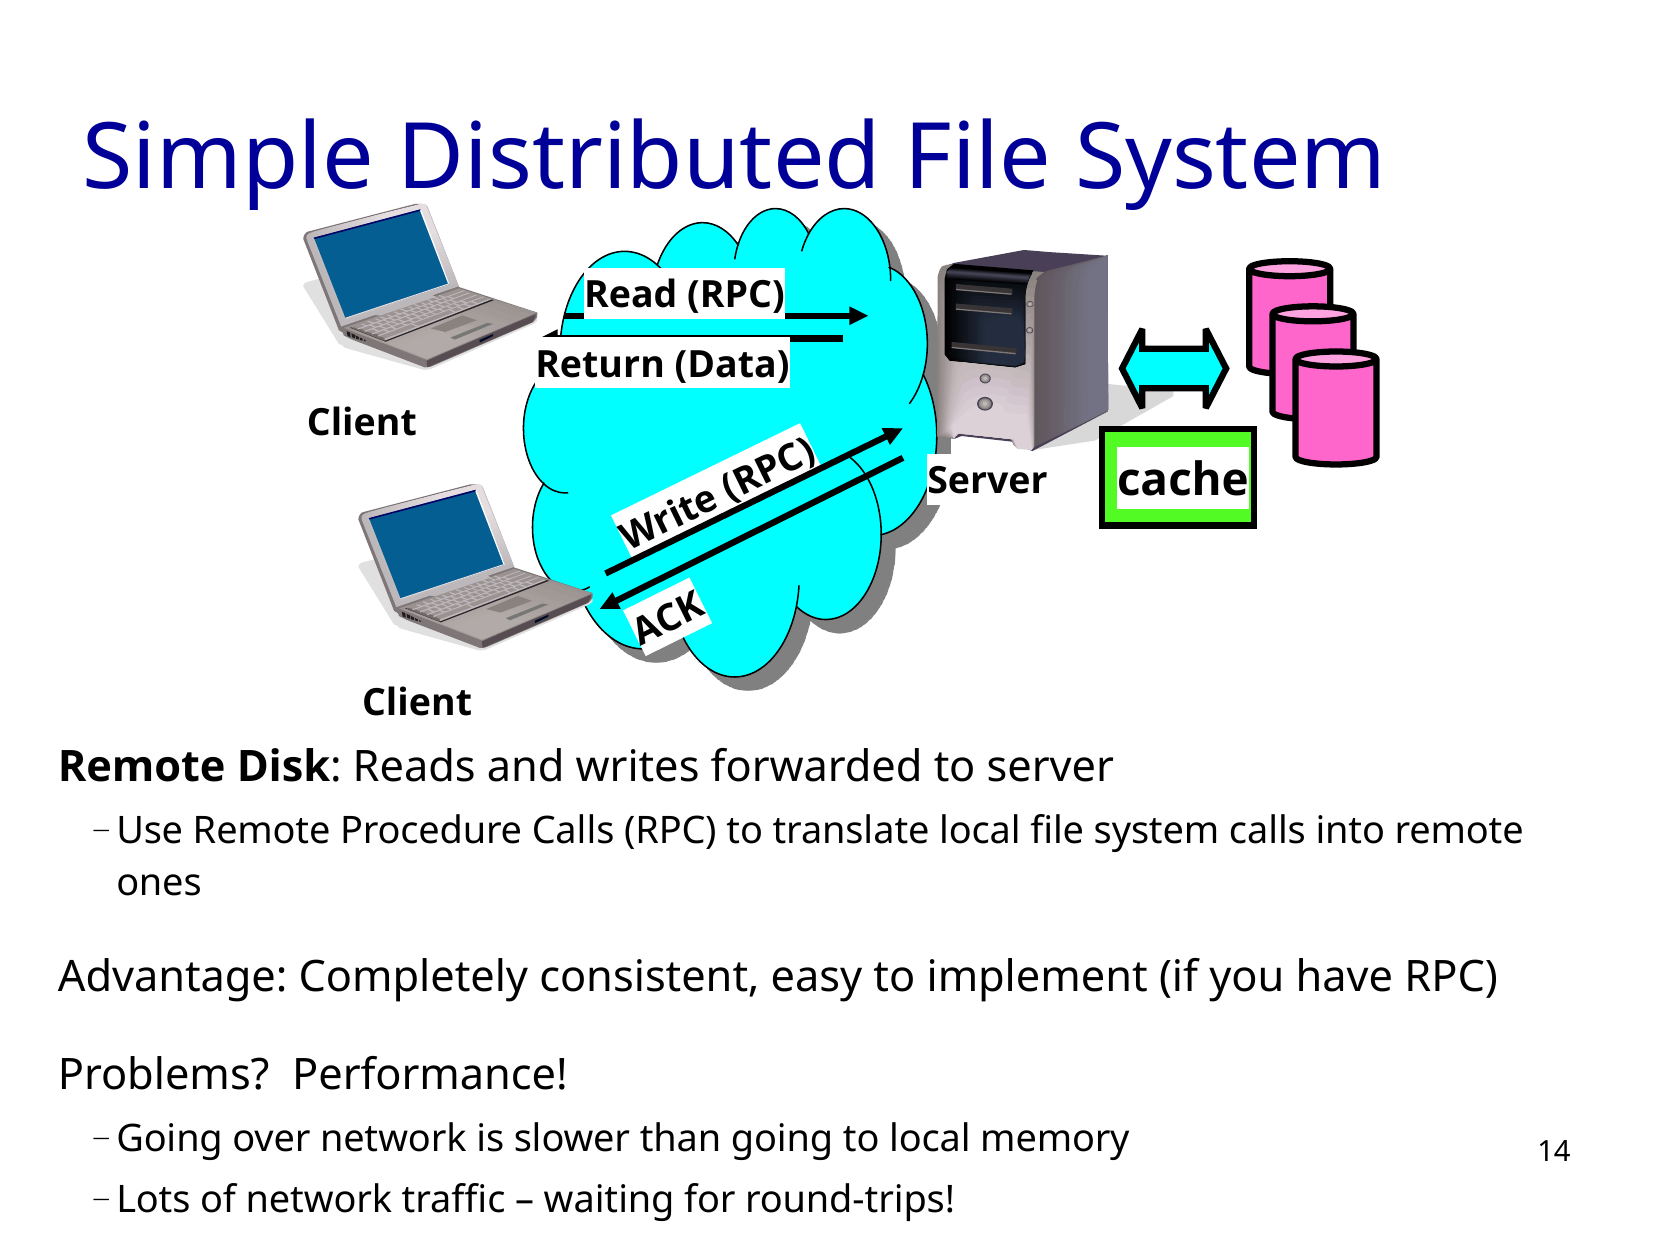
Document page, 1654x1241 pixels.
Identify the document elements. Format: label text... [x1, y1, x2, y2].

text_box Client [347, 670, 562, 731]
text_box Return (Data) [520, 332, 880, 393]
title Simple Distributed File System [82, 49, 1571, 257]
text_box [523, 257, 936, 645]
text_box Read (RPC) [569, 263, 876, 323]
text_box [594, 257, 655, 263]
text_box [685, 544, 881, 678]
list Remote Disk: Reads and writes forwarded to server Use Remote Procedure Calls (RPC) to translate local file system calls into remote ones Advantage: Completely consistent, easy to implement (if you have RPC) Problems? Performance! Going over network is slower than going to local memory Lots of network traffic – waiting for round-trips! [34, 735, 1613, 1227]
text_box Write (RPC) [595, 379, 905, 563]
picture [936, 249, 1174, 448]
text_box [1122, 328, 1227, 409]
picture [303, 203, 538, 370]
text_box ACK [607, 466, 929, 667]
text_box Client [292, 390, 507, 451]
picture [358, 484, 593, 651]
text_box Server [912, 448, 1102, 509]
text_box [564, 300, 569, 313]
text_box cache [1102, 429, 1254, 526]
text_box [1249, 270, 1377, 465]
